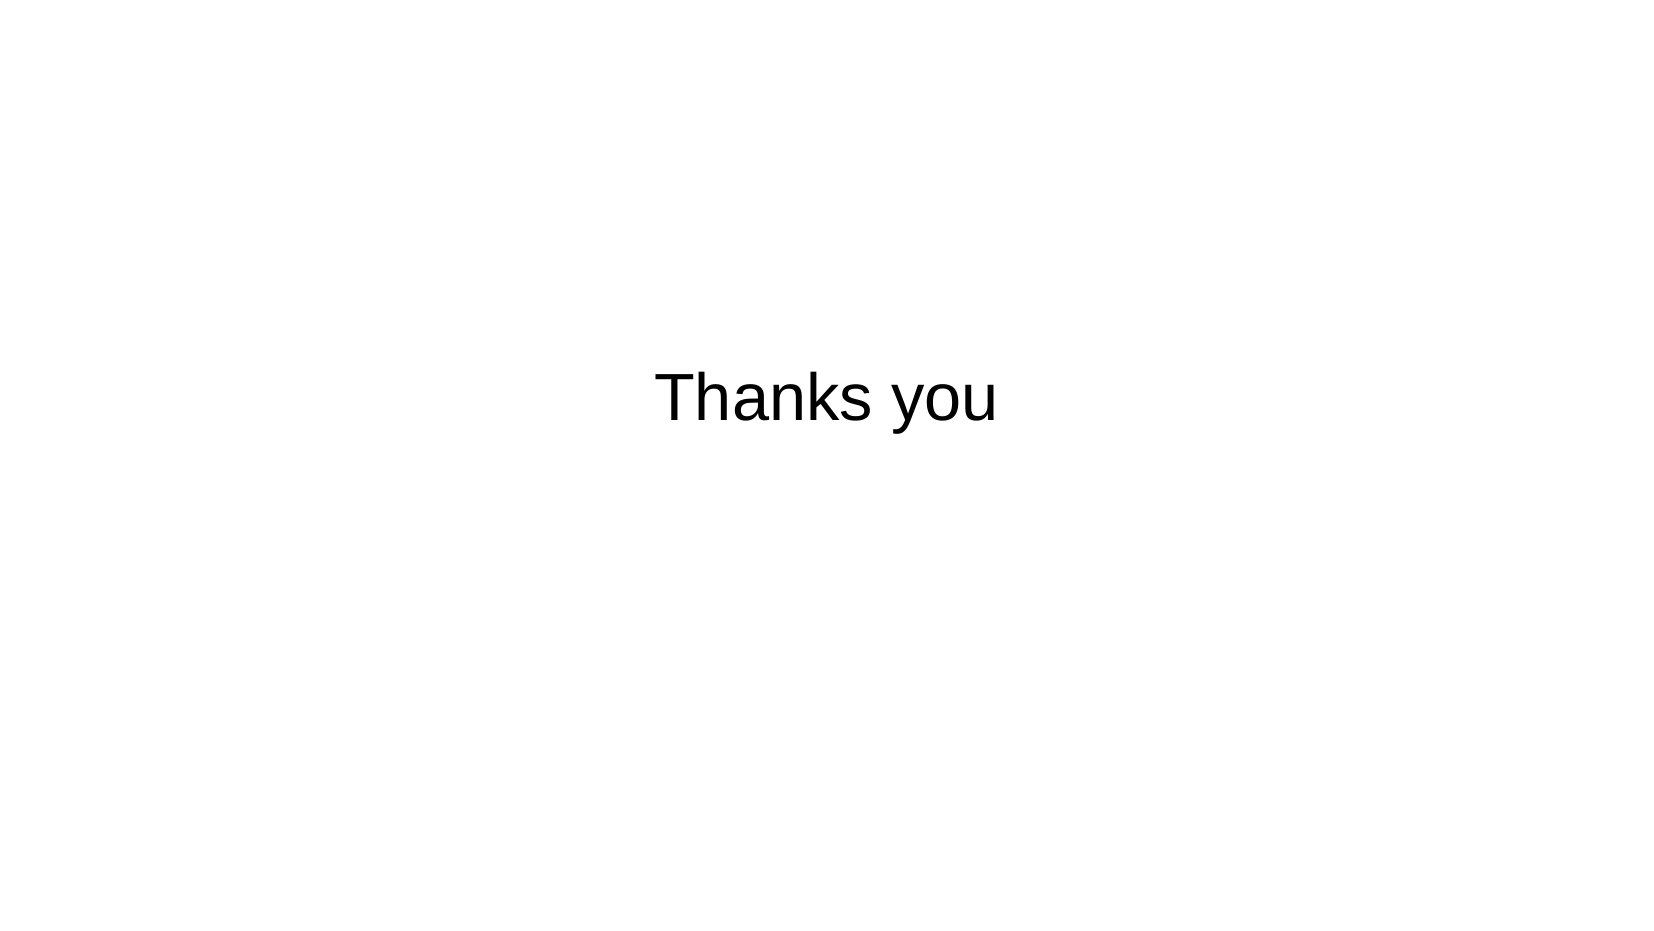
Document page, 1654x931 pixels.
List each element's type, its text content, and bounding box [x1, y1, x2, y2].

subtitle Thanks you [82, 37, 1571, 757]
